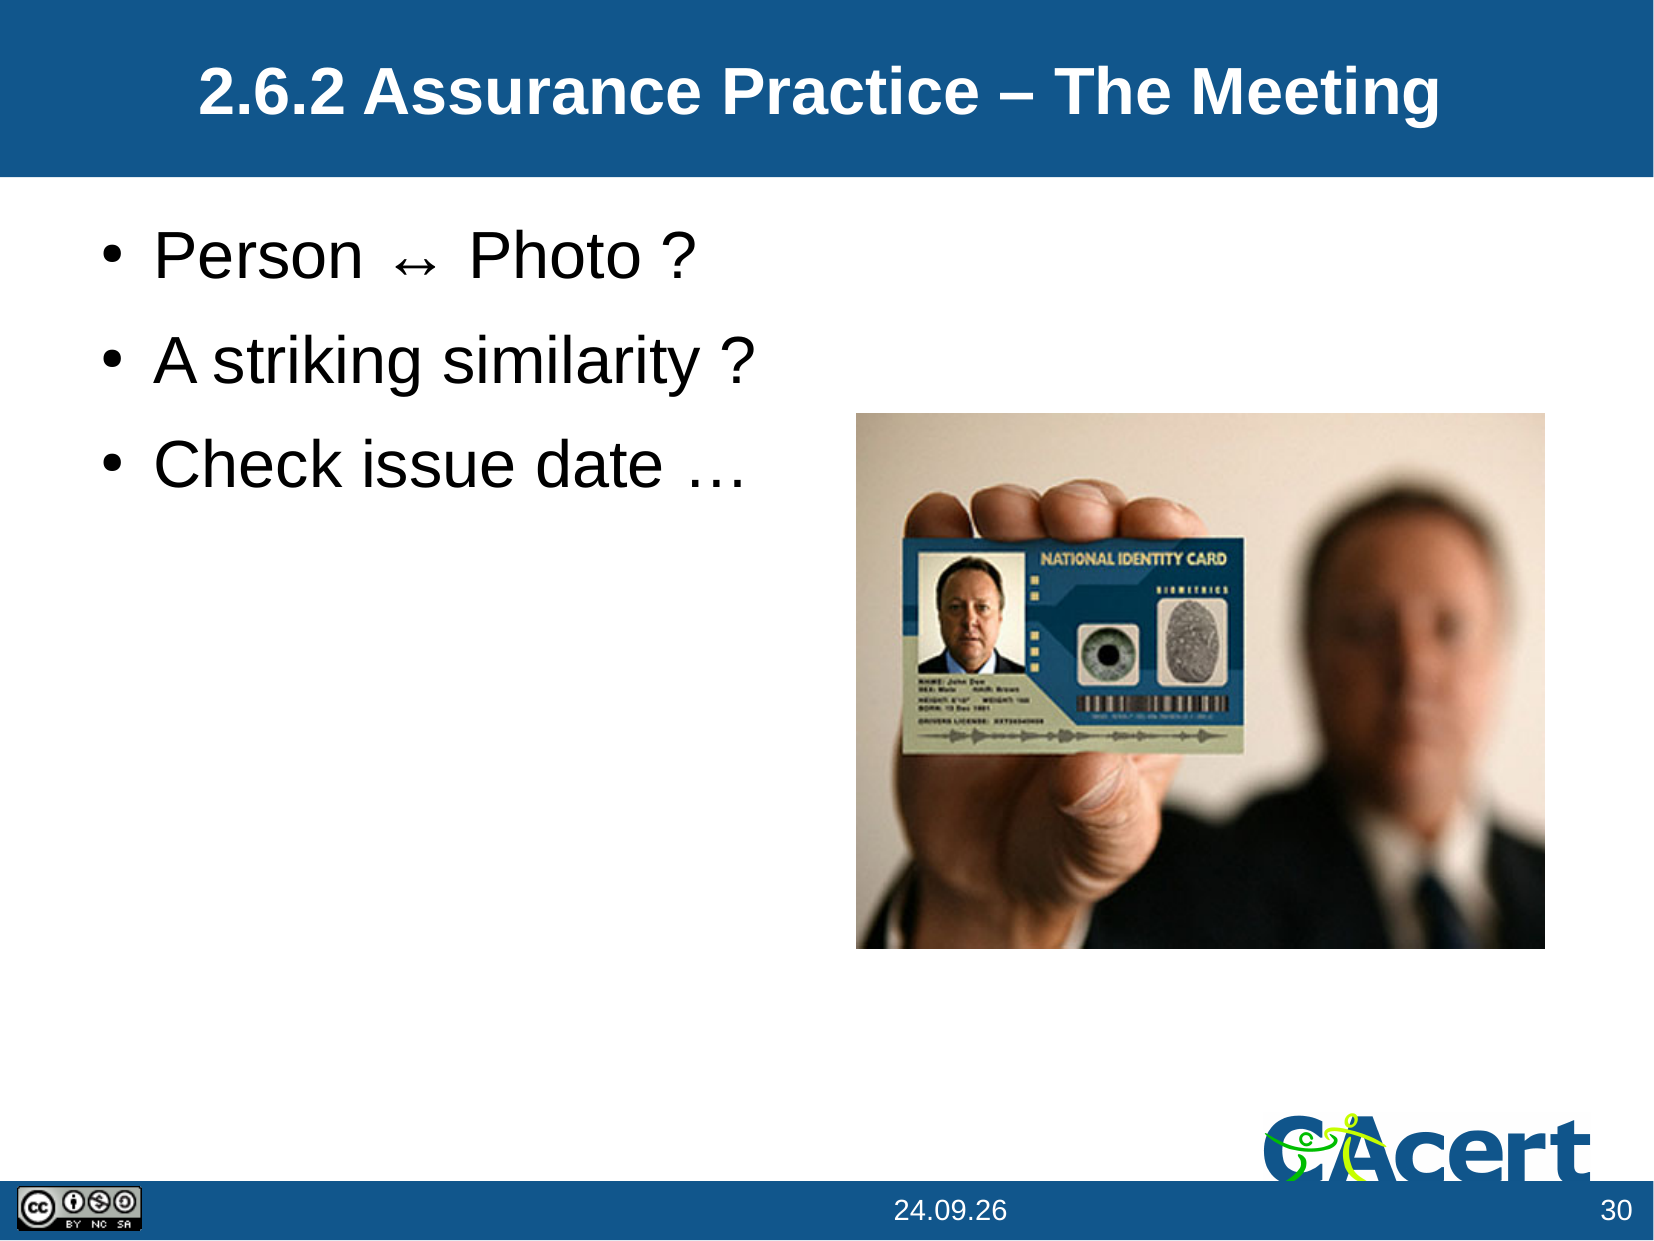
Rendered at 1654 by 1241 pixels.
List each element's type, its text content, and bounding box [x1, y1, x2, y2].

picture [17, 1186, 142, 1231]
picture [856, 413, 1545, 949]
picture [1263, 1112, 1591, 1181]
title 2.6.2 Assurance Practice – The Meeting [76, 17, 1565, 166]
list Person ↔ Photo ? A striking similarity ? Check issue date … [82, 218, 1571, 1091]
